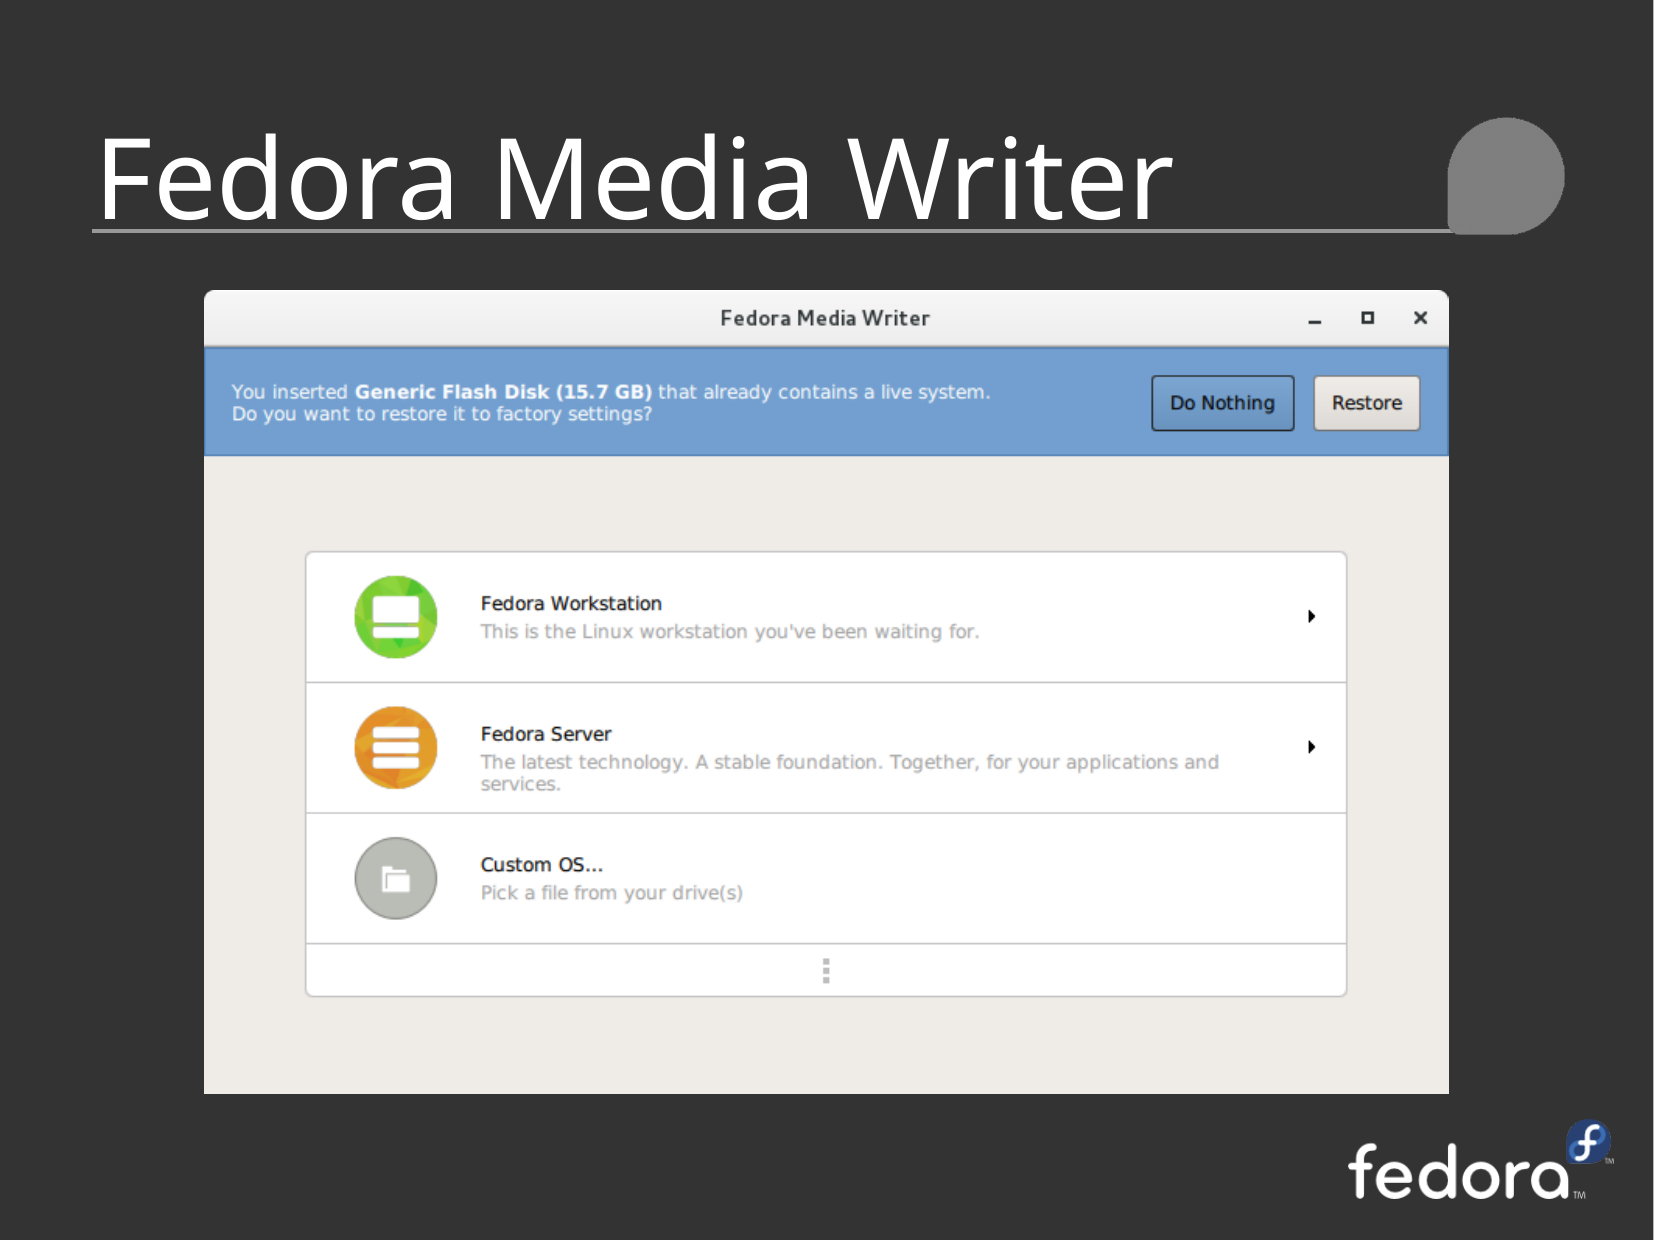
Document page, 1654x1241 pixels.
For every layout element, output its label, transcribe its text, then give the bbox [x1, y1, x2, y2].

picture [204, 290, 1449, 1094]
title Fedora Media Writer [94, 100, 1426, 251]
picture [1348, 1119, 1614, 1199]
picture [1447, 117, 1565, 235]
